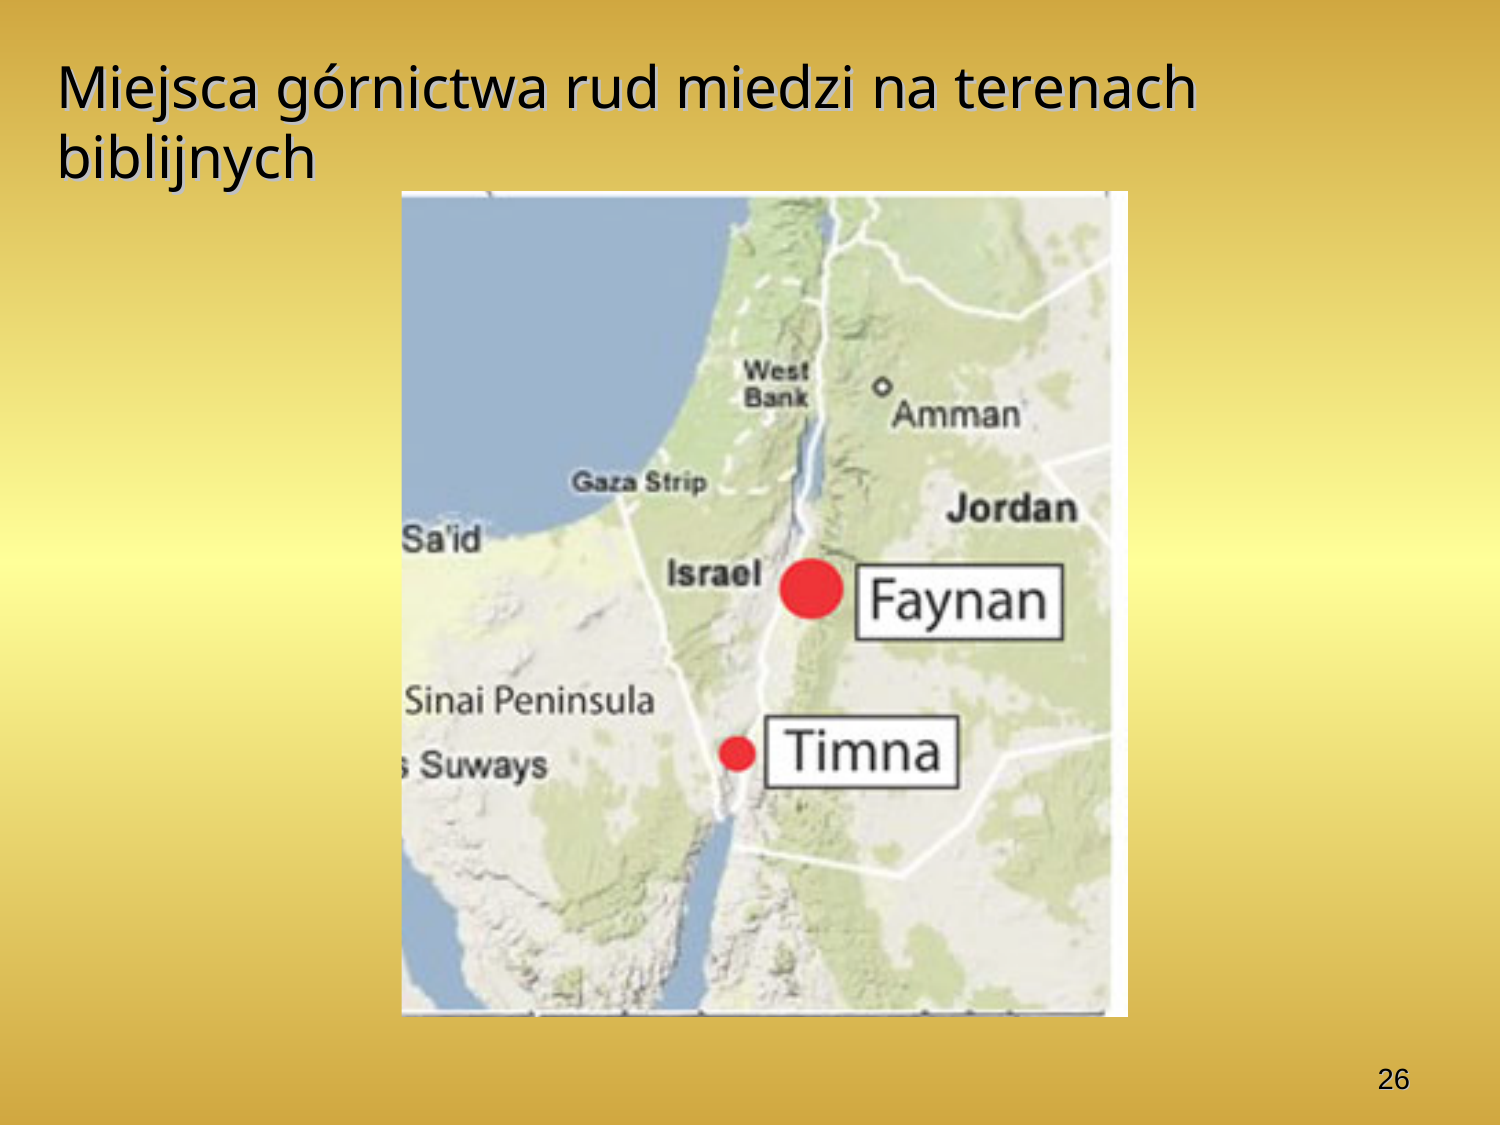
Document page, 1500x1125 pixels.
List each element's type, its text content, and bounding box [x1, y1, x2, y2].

title Miejsca górnictwa rud miedzi na terenach biblijnych [41, 54, 1425, 185]
text_box [401, 191, 1128, 1017]
text_box <numer> [1074, 1024, 1426, 1103]
